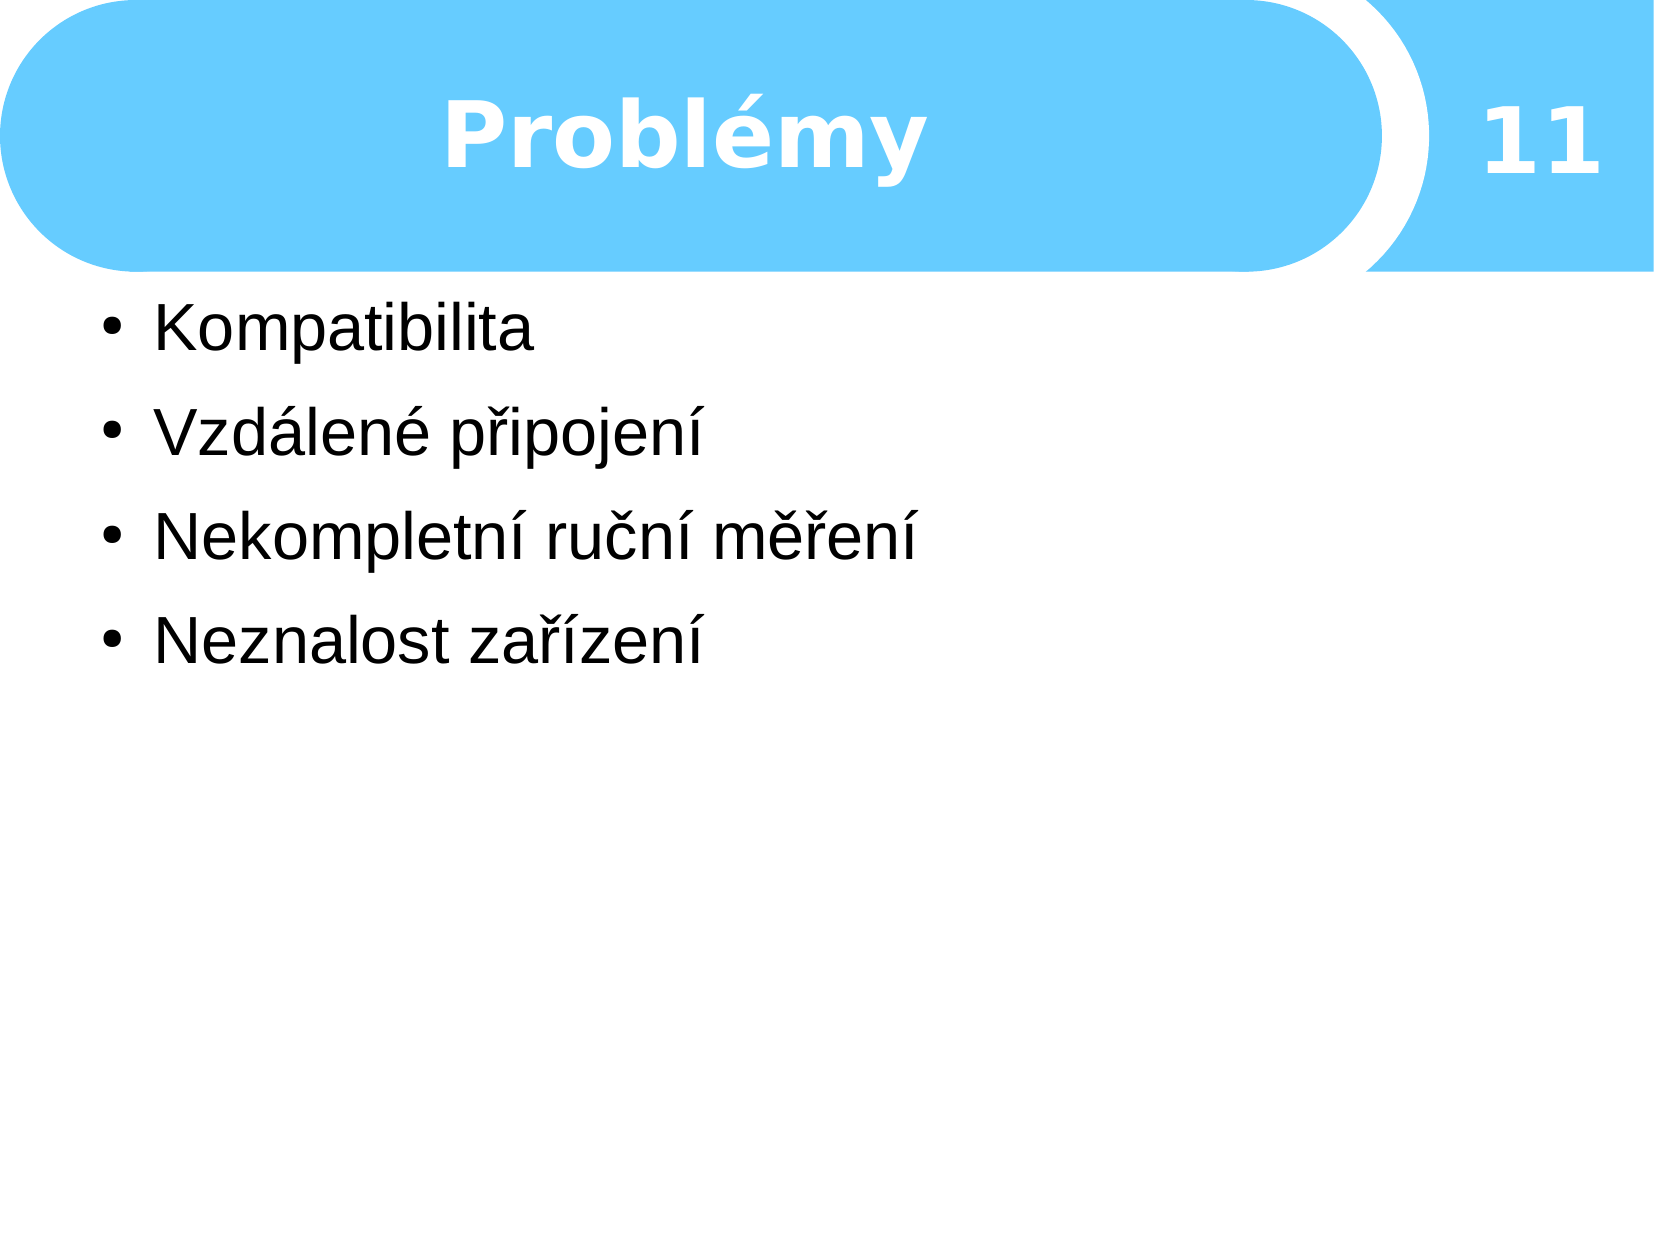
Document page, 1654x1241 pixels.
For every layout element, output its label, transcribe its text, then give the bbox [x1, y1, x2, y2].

title Problémy [118, 0, 1252, 272]
list Kompatibilita Vzdálené připojení Nekompletní ruční měření Neznalost zařízení [82, 290, 1571, 1010]
